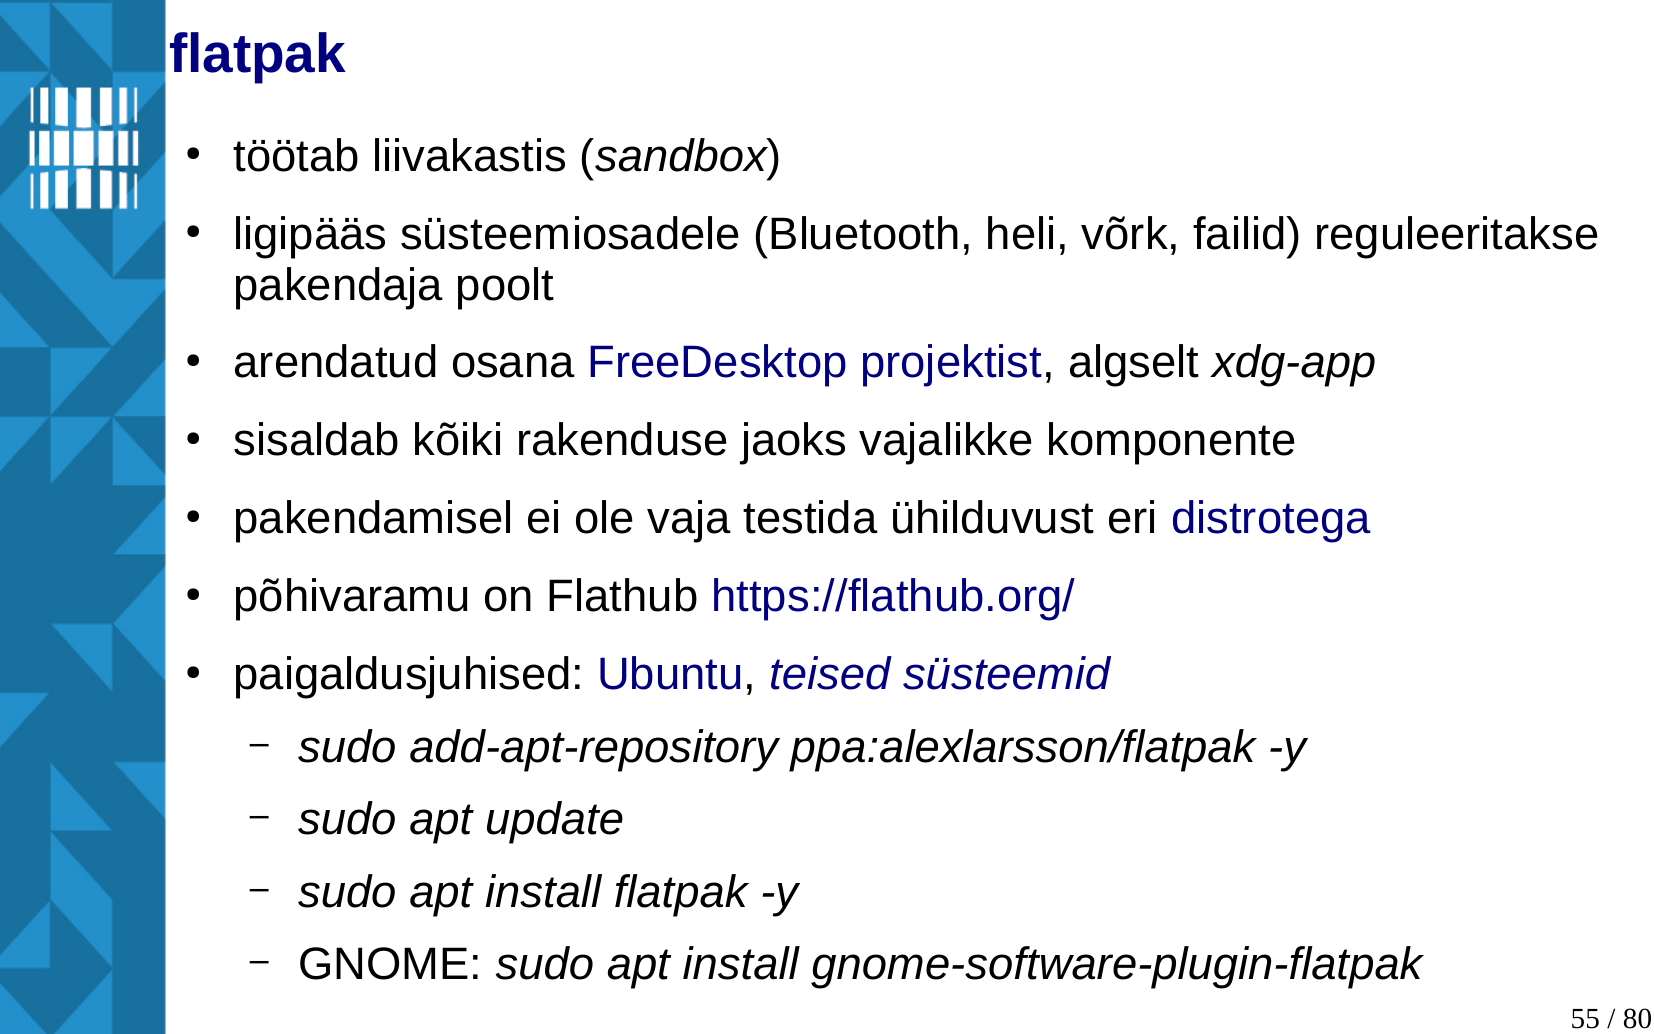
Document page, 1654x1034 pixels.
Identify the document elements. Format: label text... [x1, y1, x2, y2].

list töötab liivakastis (sandbox) ligipääs süsteemiosadele (Bluetooth, heli, võrk, failid) reguleeritakse pakendaja poolt arendatud osana FreeDesktop projektist, algselt xdg-app sisaldab kõiki rakenduse jaoks vajalikke komponente pakendamisel ei ole vaja testida ühilduvust eri distrotega põhivaramu on Flathub https://flathub.org/ paigaldusjuhised: Ubuntu, teised süsteemid sudo add-apt-repository ppa:alexlarsson/flatpak -y sudo apt update sudo apt install flatpak -y GNOME: sudo apt install gnome-software-plugin-flatpak [169, 129, 1630, 997]
title flatpak [169, 11, 1571, 95]
